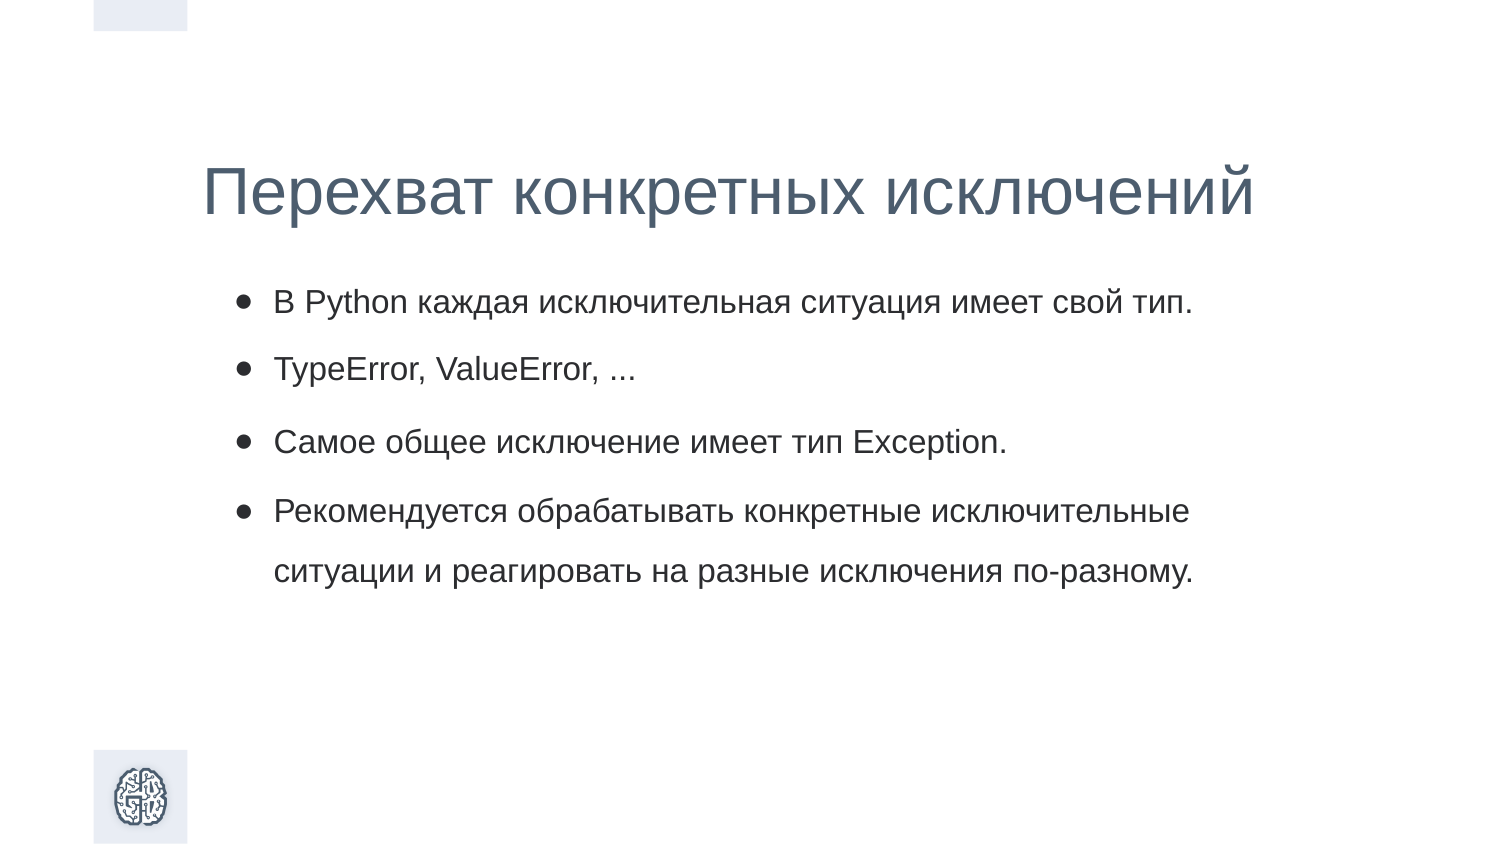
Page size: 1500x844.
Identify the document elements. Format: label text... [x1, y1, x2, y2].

picture [106, 760, 175, 834]
text_box Перехват конкретных исключений [187, 93, 1312, 259]
text_box Рекомендуется обрабатывать конкретные исключительные ситуации и реагировать на разные исключения по-разному. [187, 456, 1313, 603]
text_box Самое общее исключение имеет тип Exception. [187, 394, 1313, 456]
text_box TypeError, ValueError, ... [187, 321, 1313, 394]
text_box В Python каждая исключительная ситуация имеет свой тип. [187, 259, 1312, 322]
